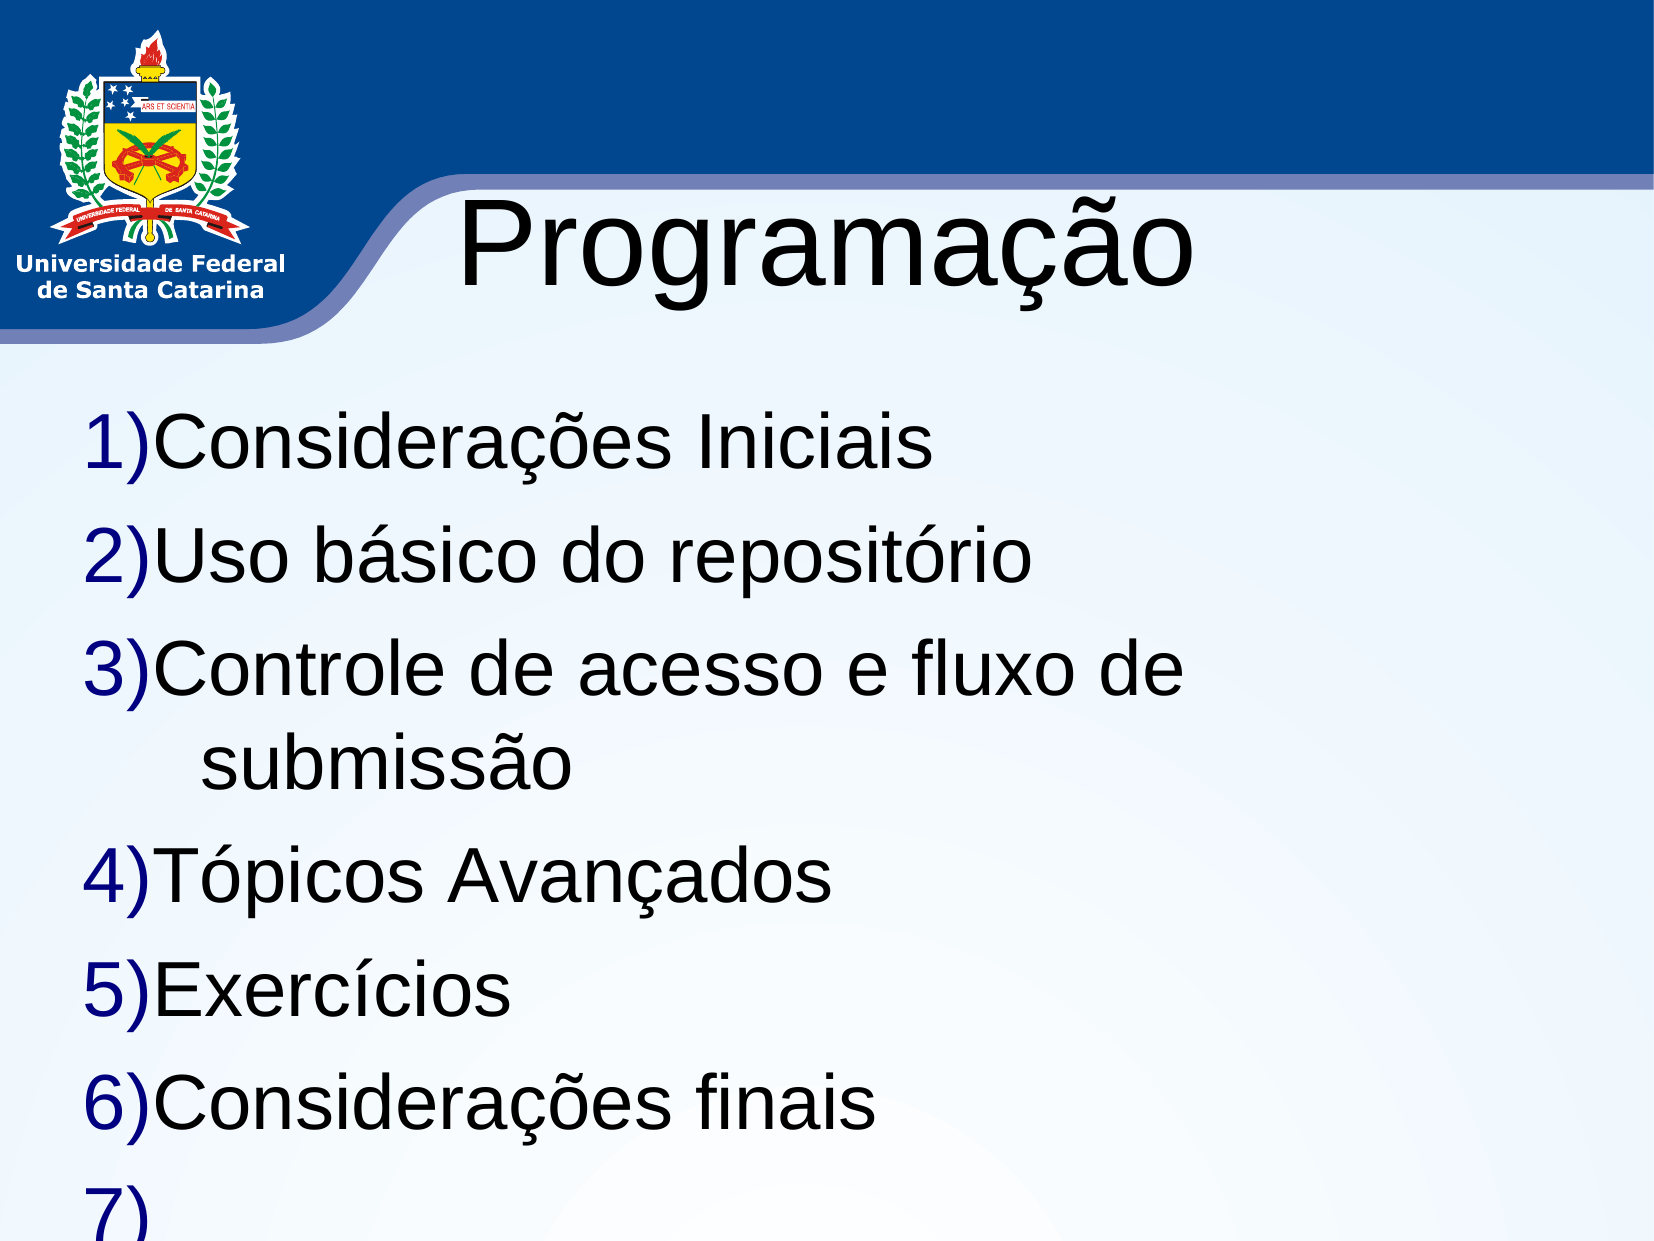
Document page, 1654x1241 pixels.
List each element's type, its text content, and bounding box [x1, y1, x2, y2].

title Programação [82, 132, 1571, 340]
list Considerações Iniciais Uso básico do repositório Controle de acesso e fluxo de submissão Tópicos Avançados Exercícios Considerações finais [82, 390, 1571, 1241]
